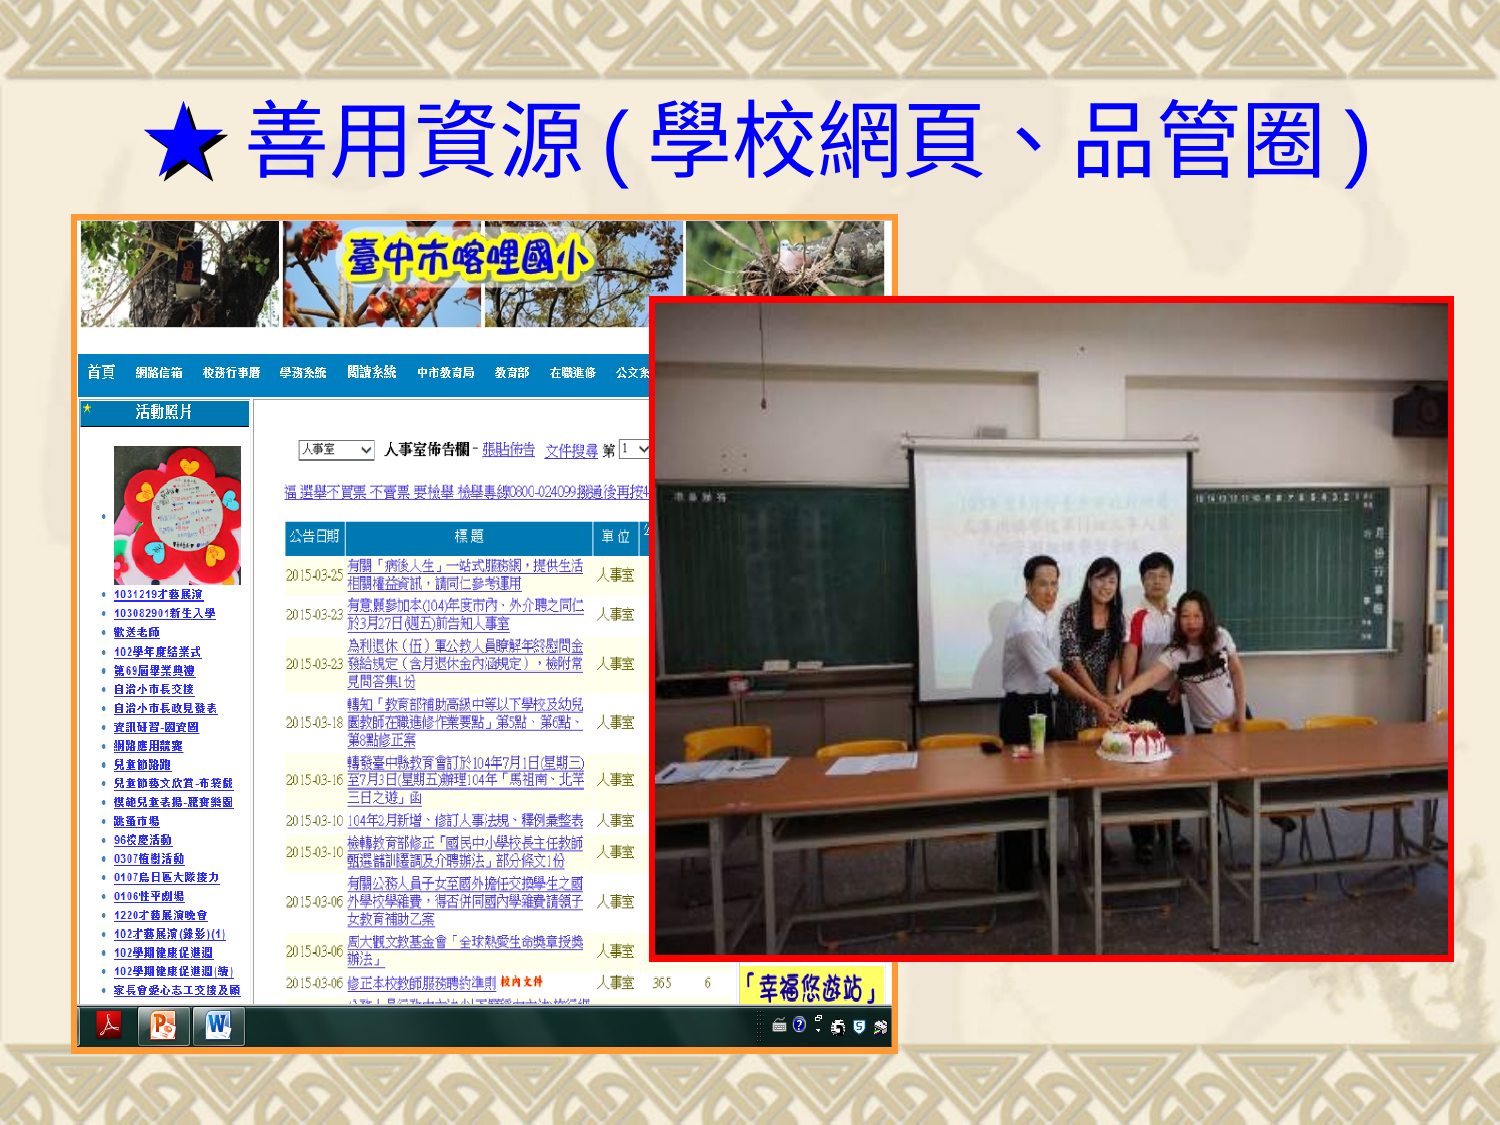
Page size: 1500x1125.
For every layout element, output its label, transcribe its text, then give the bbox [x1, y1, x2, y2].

text_box ★善用資源(學校網頁、品管圈) [56, 42, 1458, 232]
picture [0, 0, 1500, 1125]
